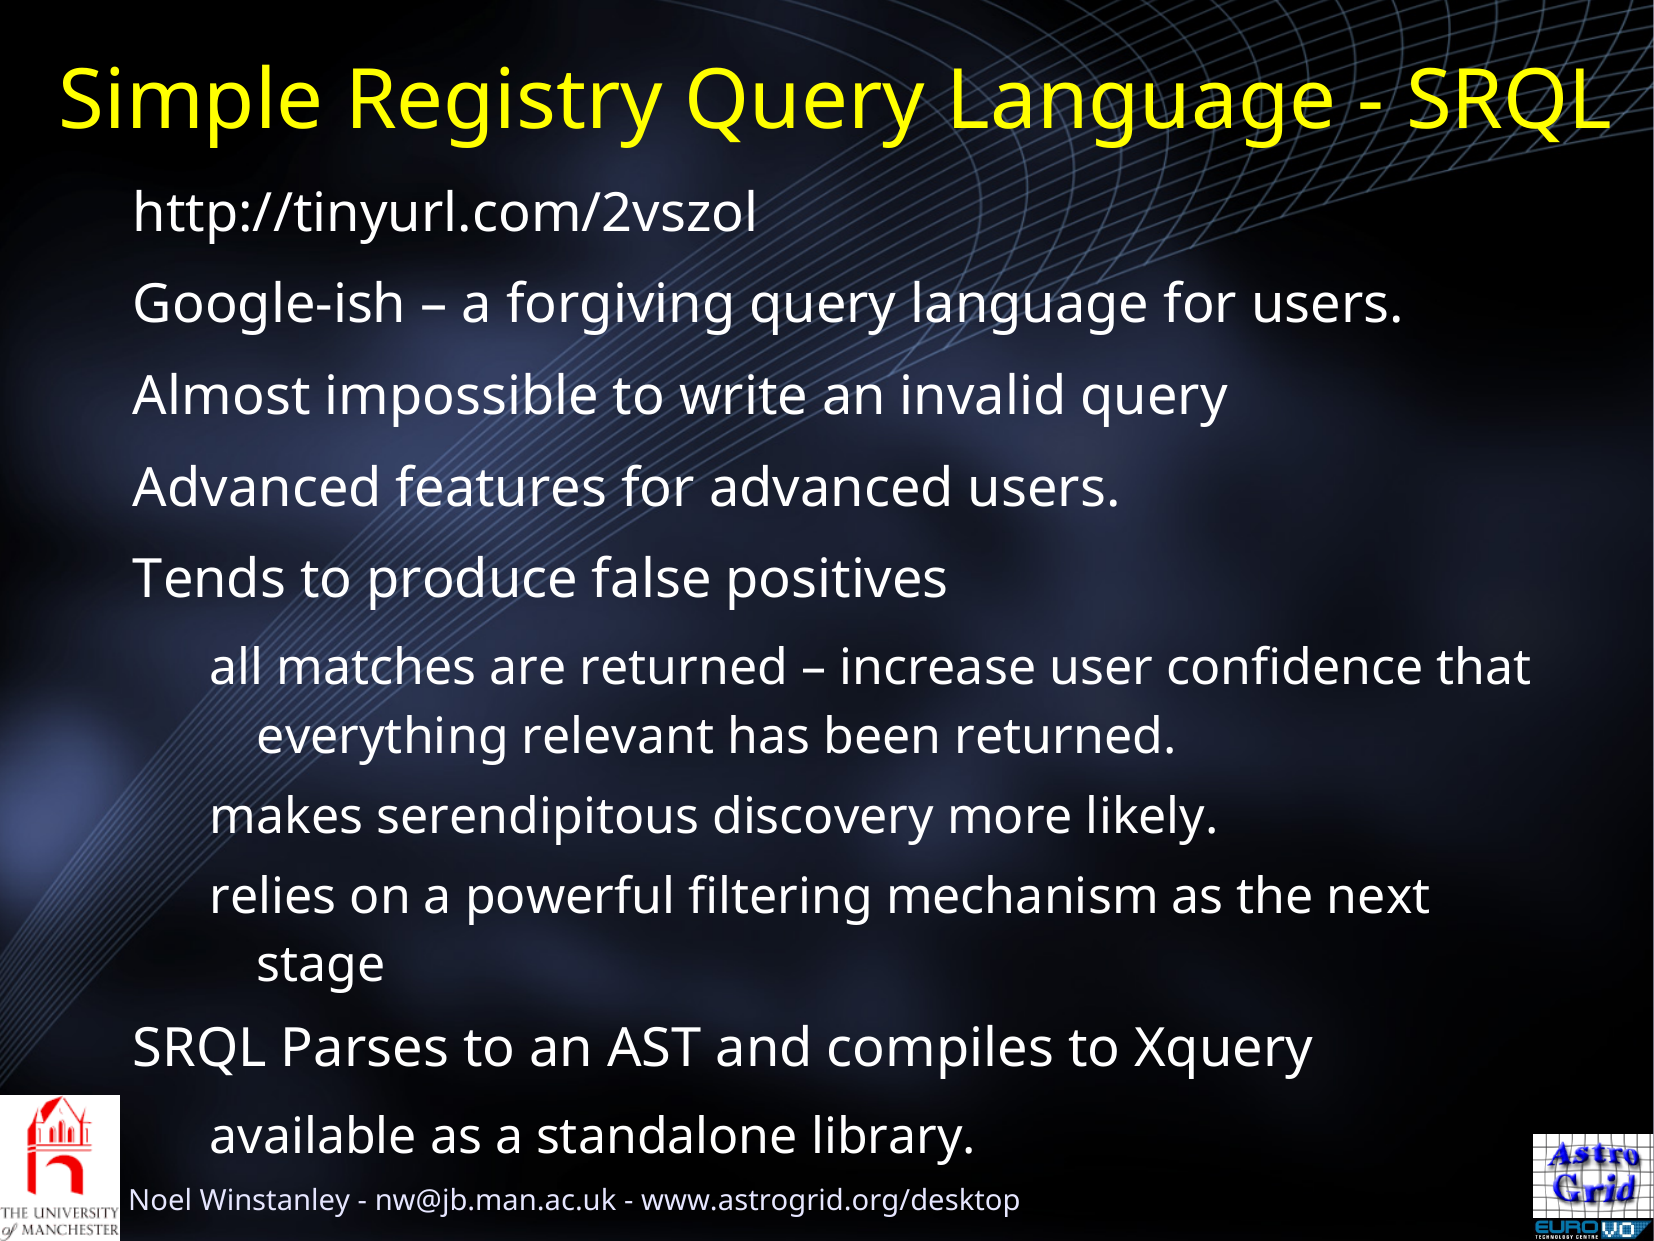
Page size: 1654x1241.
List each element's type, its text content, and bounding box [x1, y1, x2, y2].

picture [0, 0, 1654, 1241]
list http://tinyurl.com/2vszol Google-ish – a forgiving query language for users. Almost impossible to write an invalid query Advanced features for advanced users. Tends to produce false positives all matches are returned – increase user confidence that everything relevant has been returned. makes serendipitous discovery more likely. relies on a powerful filtering mechanism as the next stage SRQL Parses to an AST and compiles to Xquery available as a standalone library. [115, 172, 1536, 1142]
title Simple Registry Query Language - SRQL [59, 33, 1622, 159]
